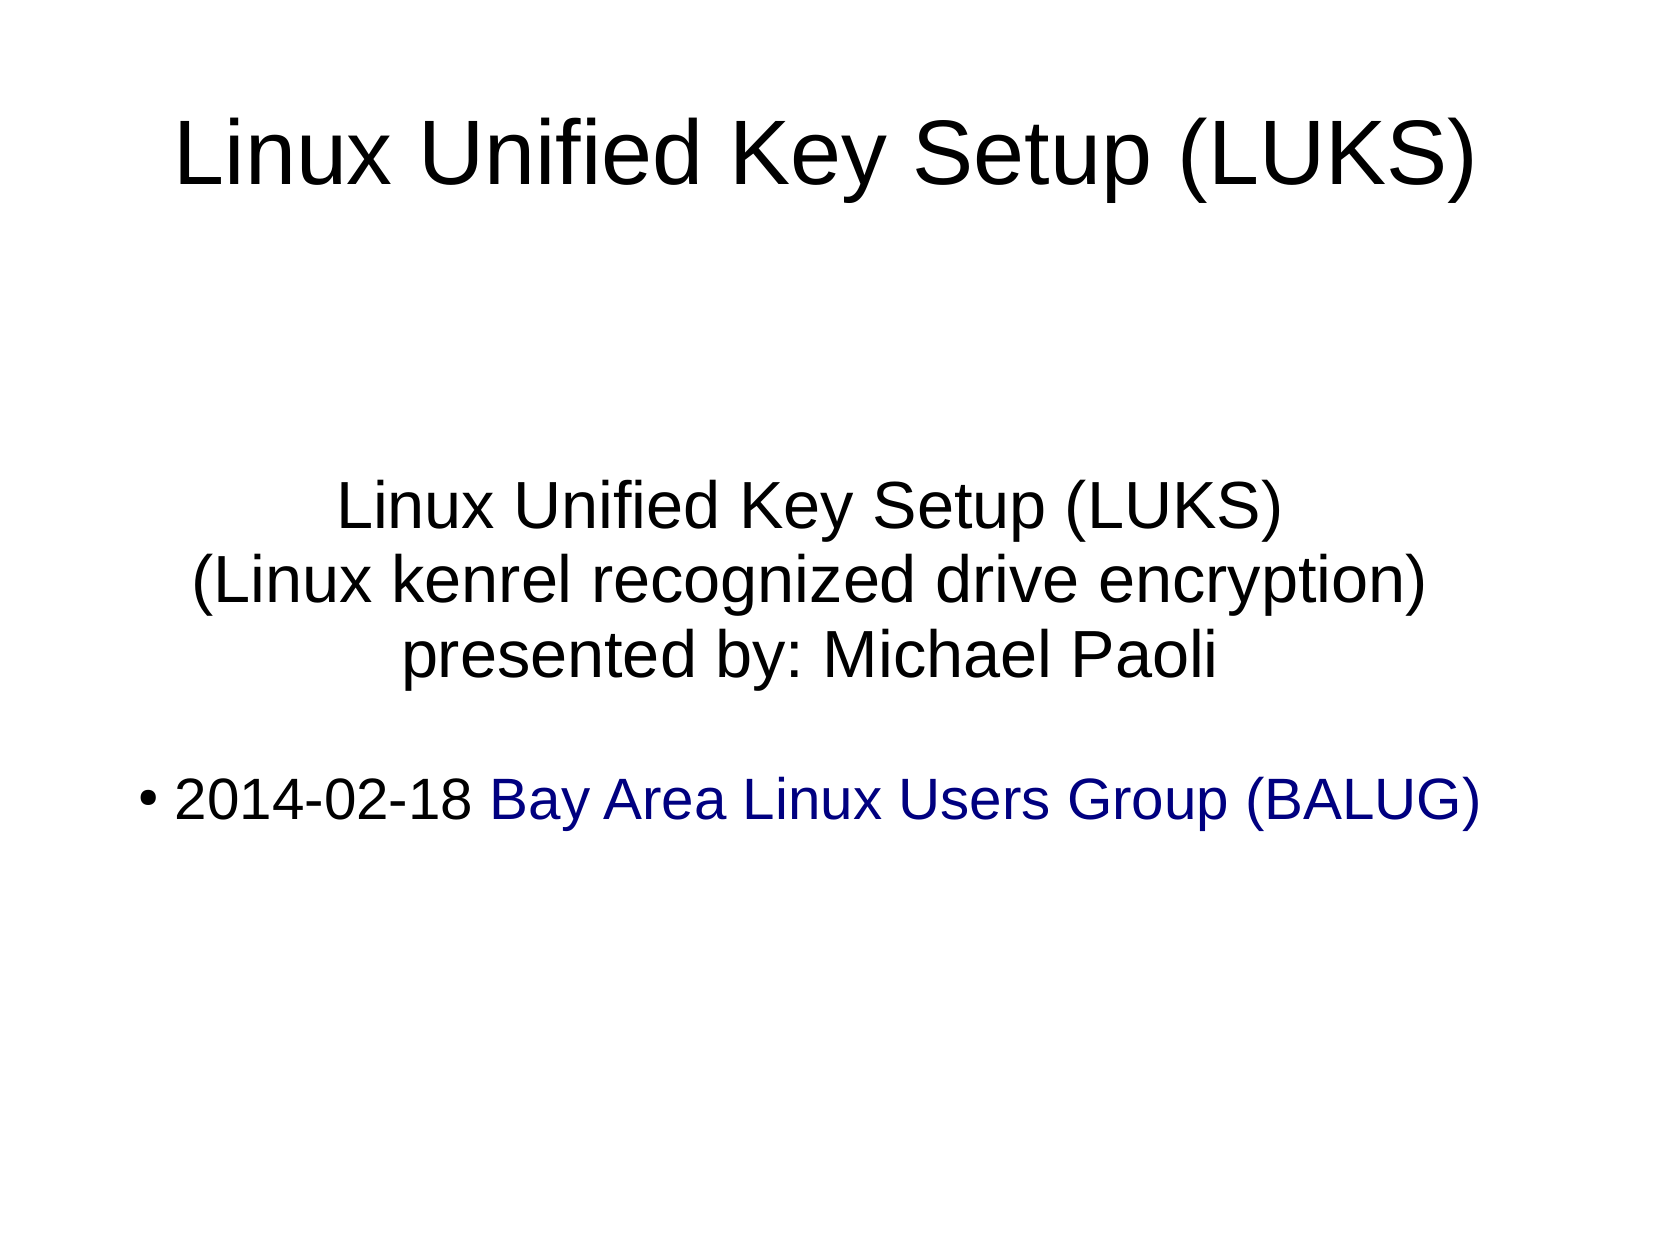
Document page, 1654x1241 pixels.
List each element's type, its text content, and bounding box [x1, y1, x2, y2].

subtitle Linux Unified Key Setup (LUKS) (Linux kenrel recognized drive encryption) presented by: Michael Paoli 2014-02-18 Bay Area Linux Users Group (BALUG) [82, 290, 1538, 1010]
title Linux Unified Key Setup (LUKS) [82, 49, 1571, 257]
